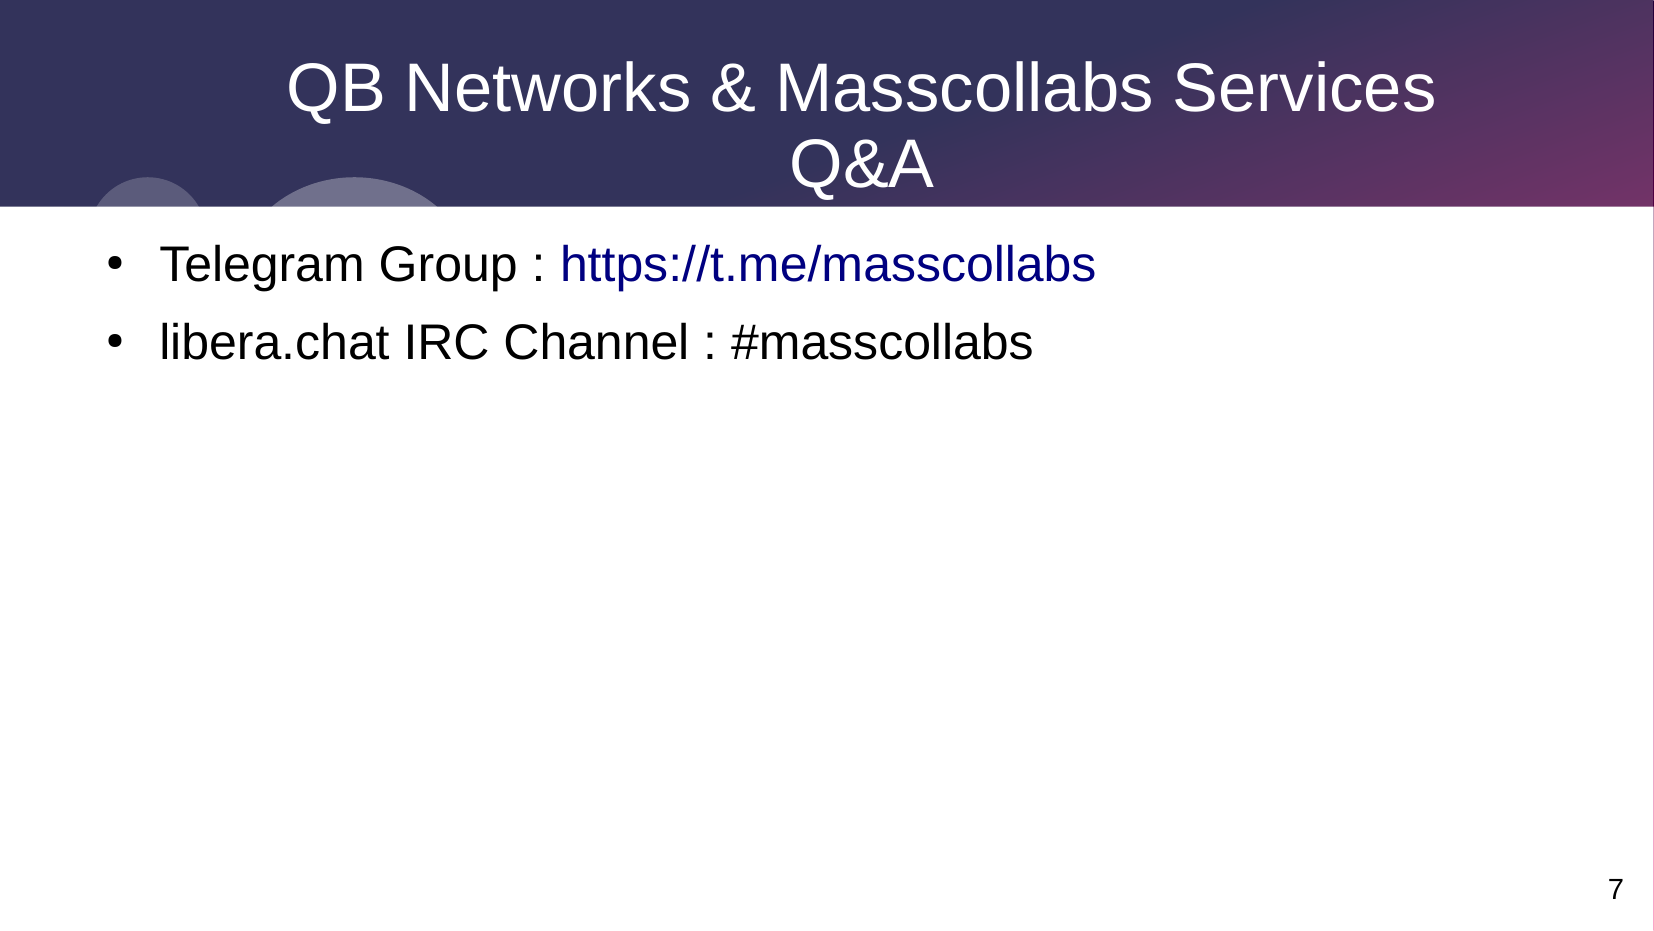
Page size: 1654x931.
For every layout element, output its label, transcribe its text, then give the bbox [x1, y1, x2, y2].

list Telegram Group : https://t.me/masscollabs libera.chat IRC Channel : #masscollabs [88, 236, 1565, 827]
title QB Networks & Masscollabs Services Q&A [88, 44, 1565, 207]
